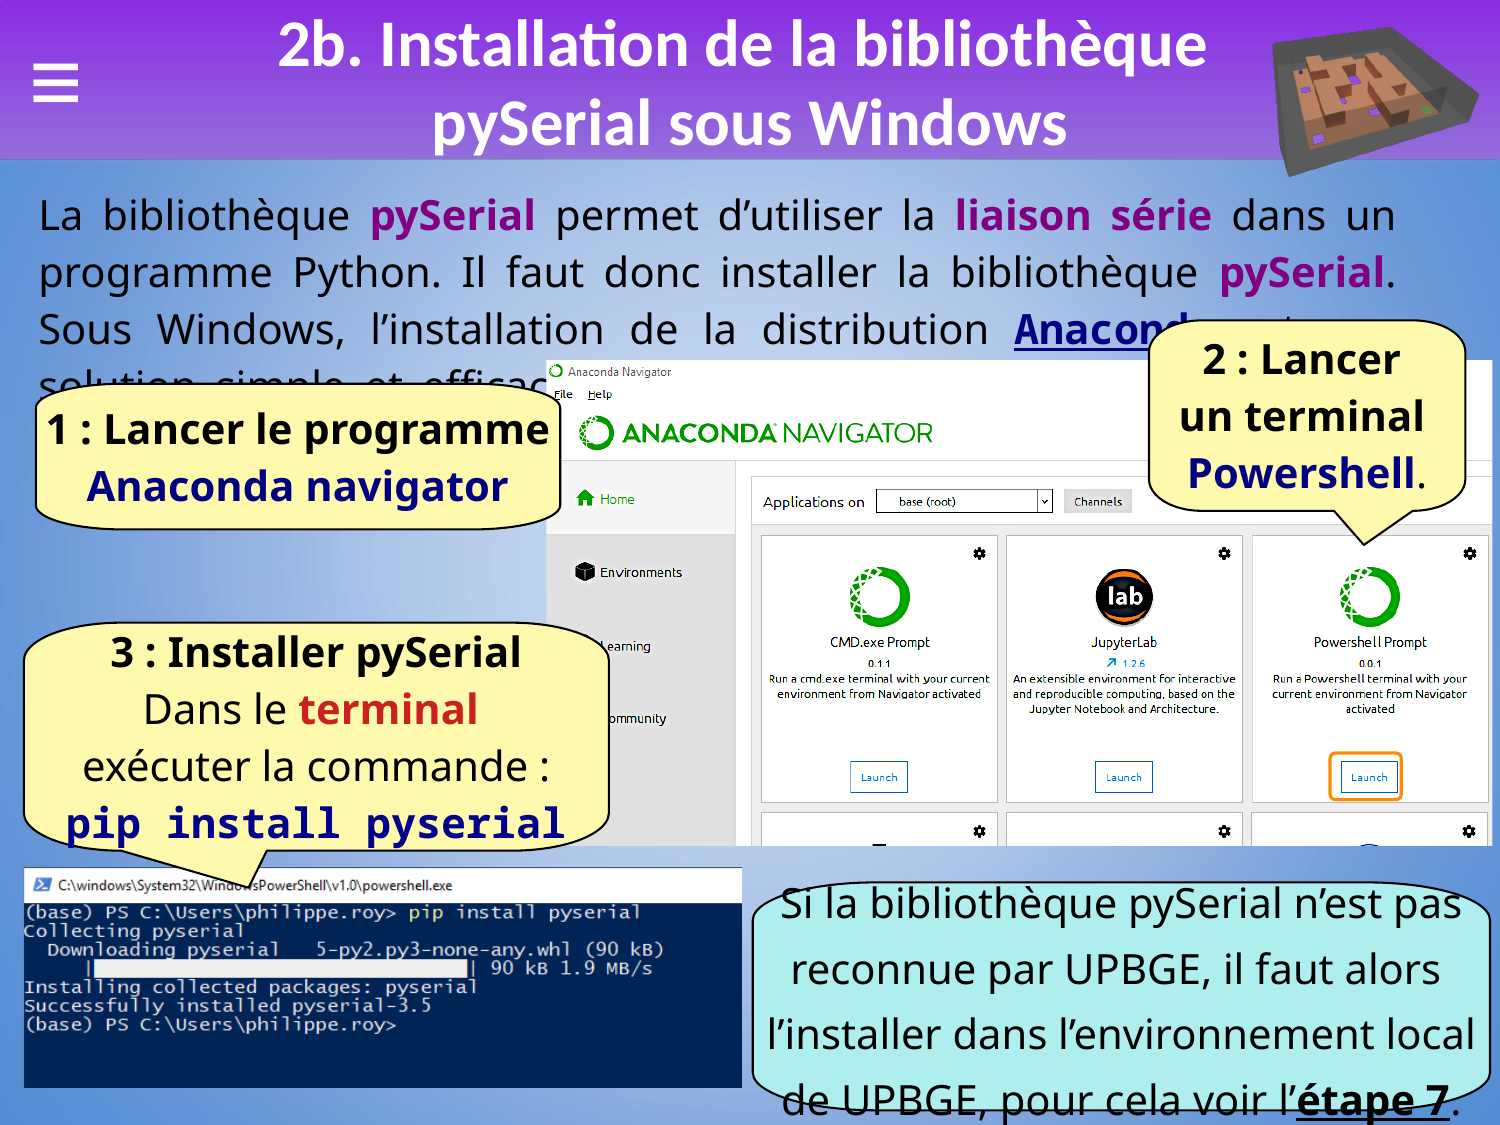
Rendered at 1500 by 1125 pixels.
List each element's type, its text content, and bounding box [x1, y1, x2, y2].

text_box 3 : Installer pySerial Dans le terminal exécuter la commande : pip install pyserial [23, 622, 609, 888]
text_box 1 : Lancer le programme Anaconda navigator [35, 383, 561, 530]
picture [1006, 1111, 1367, 1125]
text_box ≡ [14, 23, 101, 141]
picture [0, 27, 1500, 1125]
text_box 2b. Installation de la bibliothèque pySerial sous Windows [0, 0, 1500, 159]
text_box Si la bibliothèque pySerial n’est pas reconnue par UPBGE, il faut alors l’installer dans l’environnement local de UPBGE, pour cela voir l’étape 7. [752, 882, 1491, 1111]
picture [787, 1100, 799, 1112]
text_box La bibliothèque pySerial permet d’utiliser la liaison série dans un programme Python. Il faut donc installer la bibliothèque pySerial. Sous Windows, l’installation de la distribution Anaconda est une solution simple et efficace de mettre en place un environnement Python. [23, 178, 1412, 361]
text_box 2 : Lancer un terminal Powershell. [1148, 320, 1466, 545]
